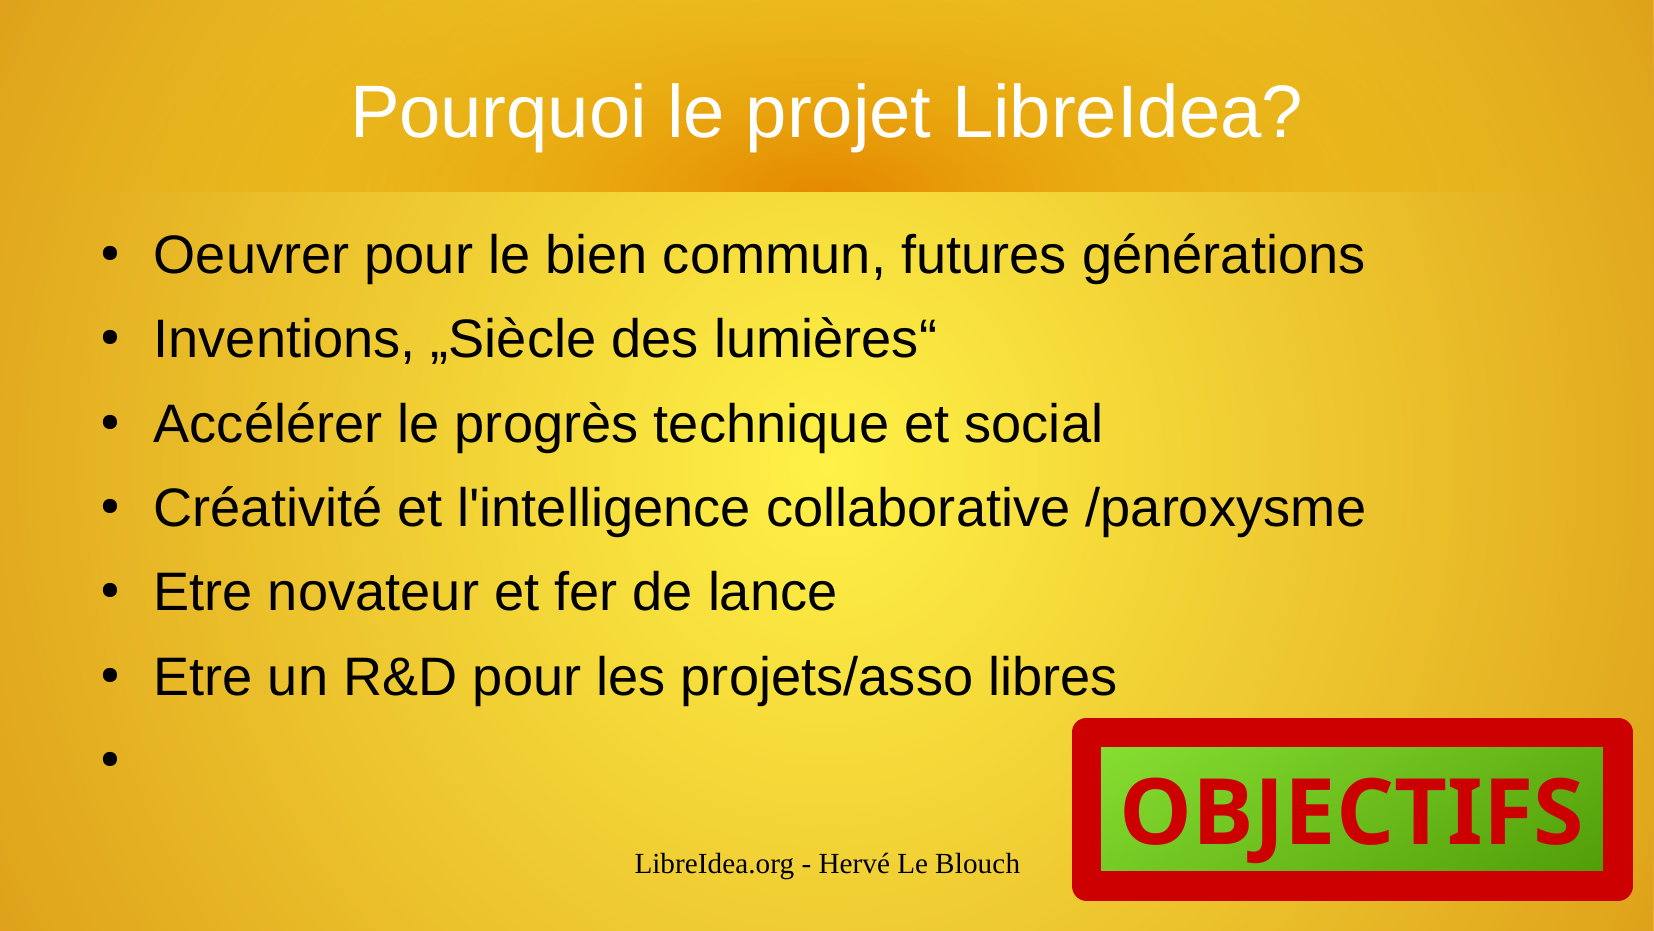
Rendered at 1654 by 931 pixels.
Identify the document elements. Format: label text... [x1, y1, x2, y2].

text_box OBJECTIFS [1086, 732, 1619, 886]
list Oeuvrer pour le bien commun, futures générations Inventions, „Siècle des lumières“ Accélérer le progrès technique et social Créativité et l'intelligence collaborative /paroxysme Etre novateur et fer de lance Etre un R&D pour les projets/asso libres [82, 224, 1571, 764]
title Pourquoi le projet LibreIdea? [82, 35, 1571, 189]
